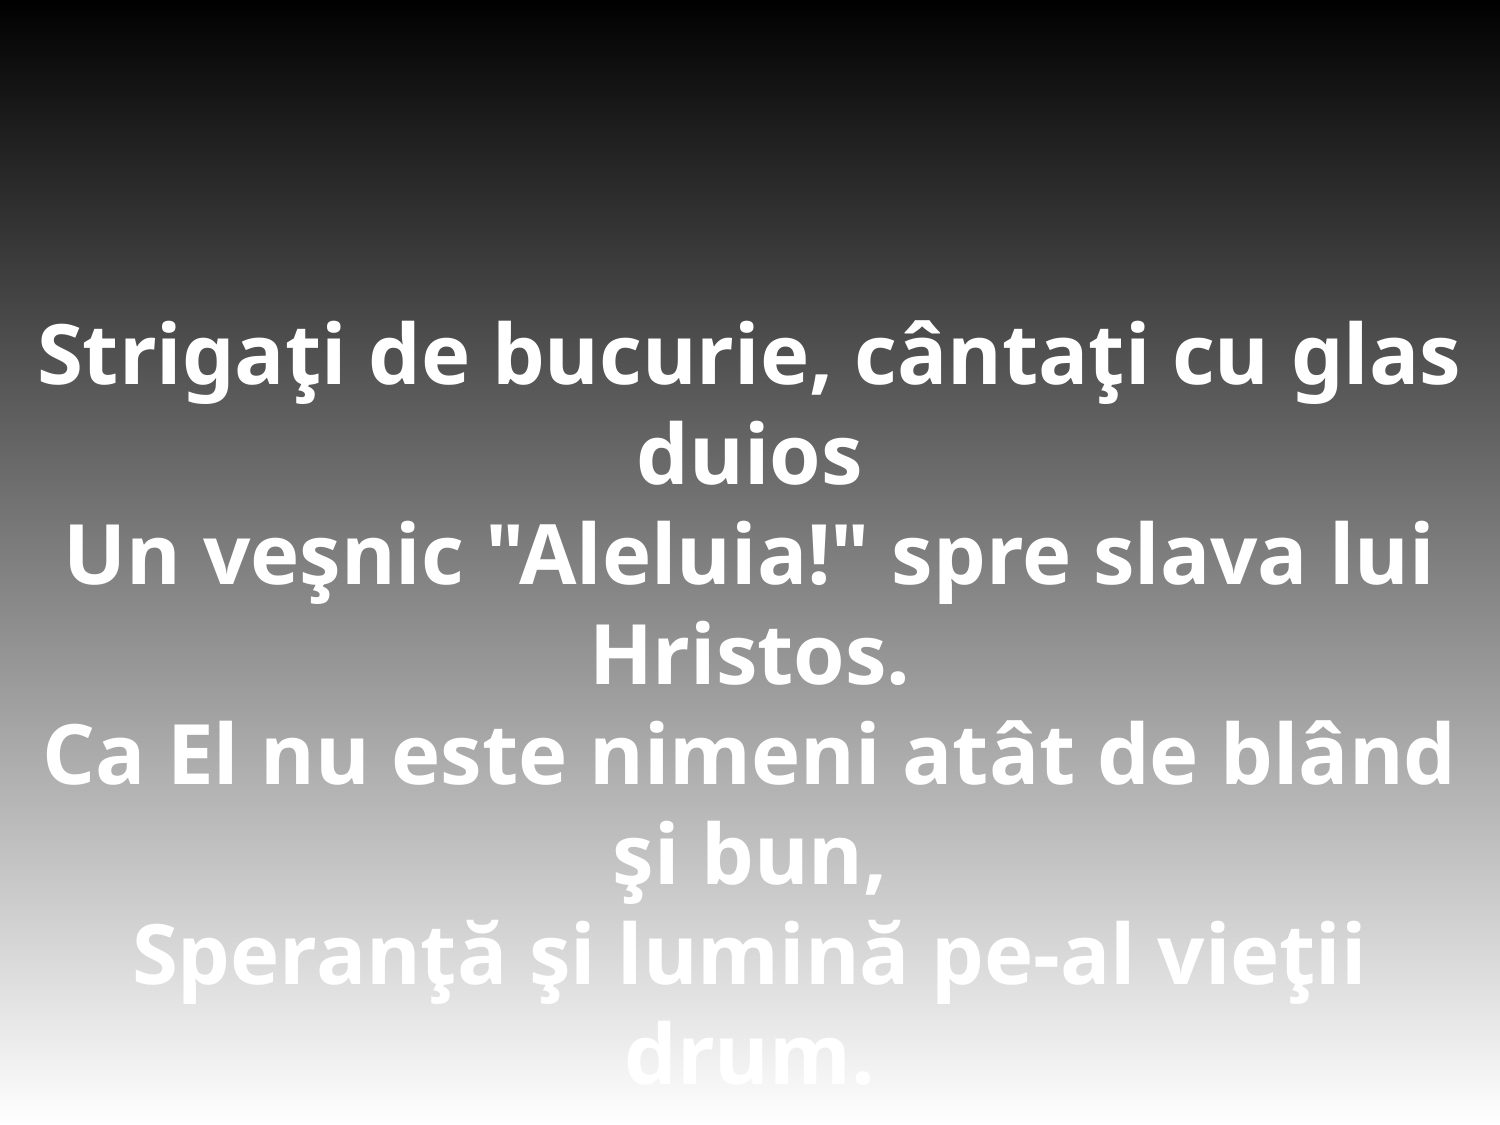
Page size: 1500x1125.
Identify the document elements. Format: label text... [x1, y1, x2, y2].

title Strigaţi de bucurie, cântaţi cu glas duios Un veşnic "Aleluia!" spre slava lui Hristos. Ca El nu este nimeni atât de blând şi bun, Speranţă şi lumină pe-al vieţii drum. [0, 286, 1500, 802]
